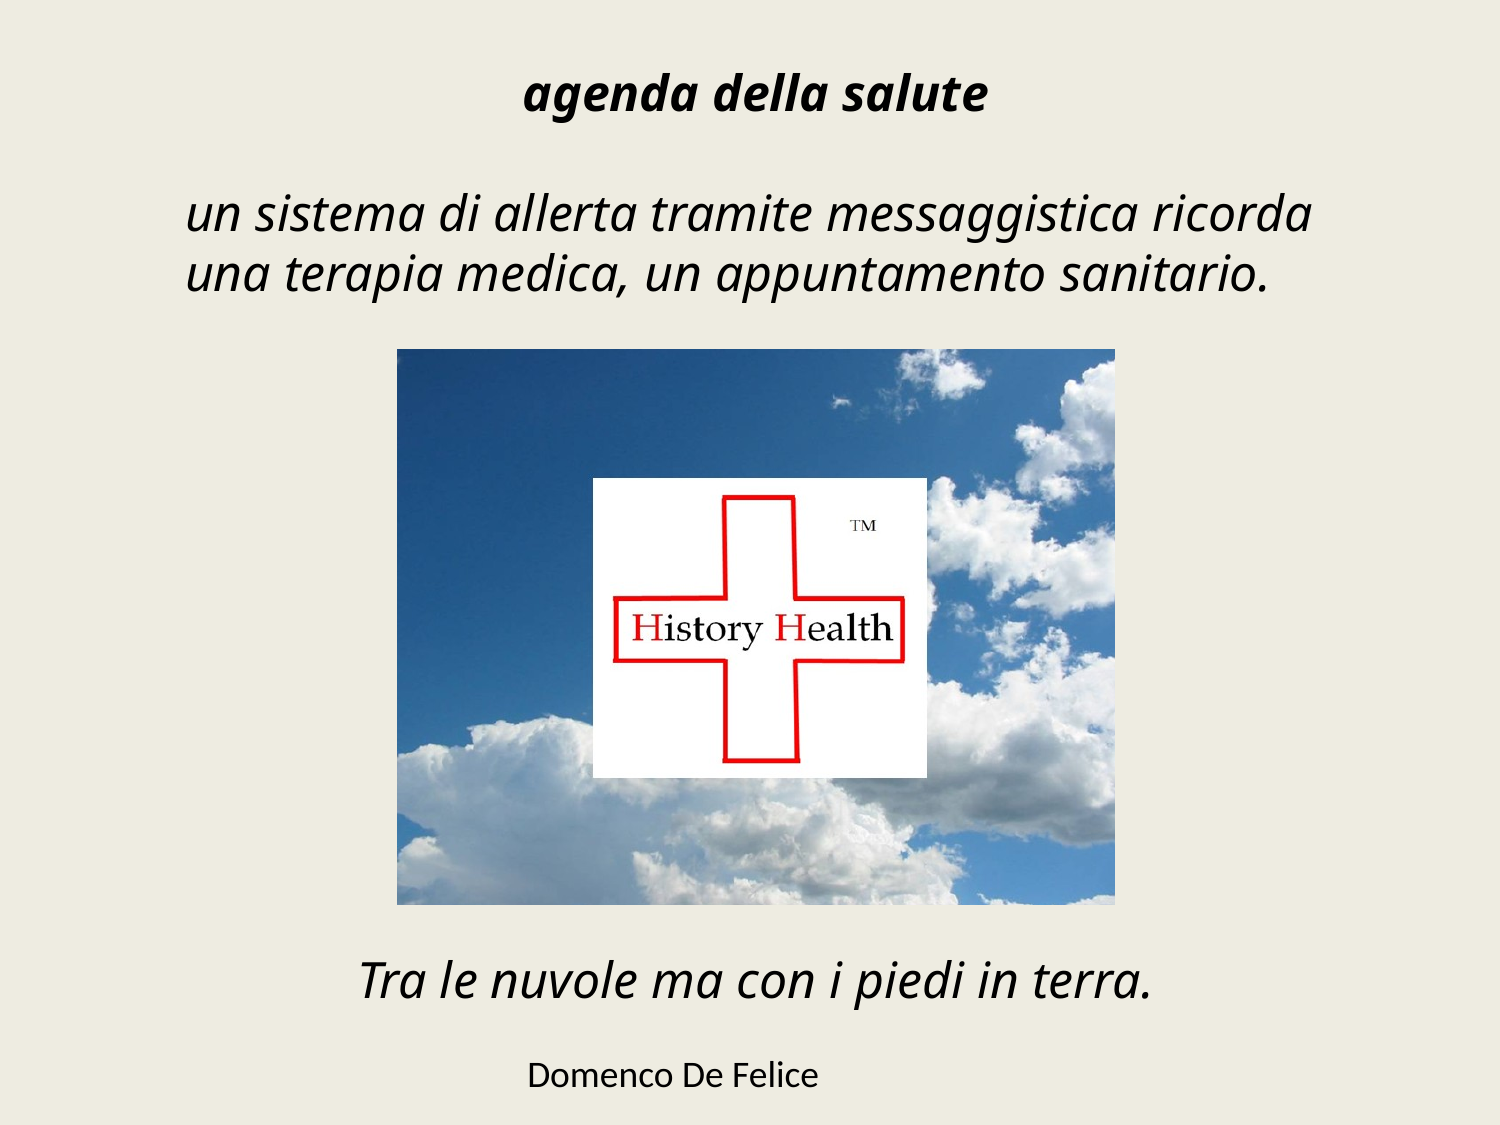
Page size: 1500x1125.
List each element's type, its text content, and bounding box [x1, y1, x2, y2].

footer Domenco De Felice [512, 1042, 988, 1103]
text_box Tra le nuvole ma con i piedi in terra. [342, 941, 1170, 1016]
picture [397, 349, 1115, 906]
text_box agenda della salute un sistema di allerta tramite messaggistica ricorda una terapia medica, un appuntamento sanitario. [170, 54, 1342, 595]
